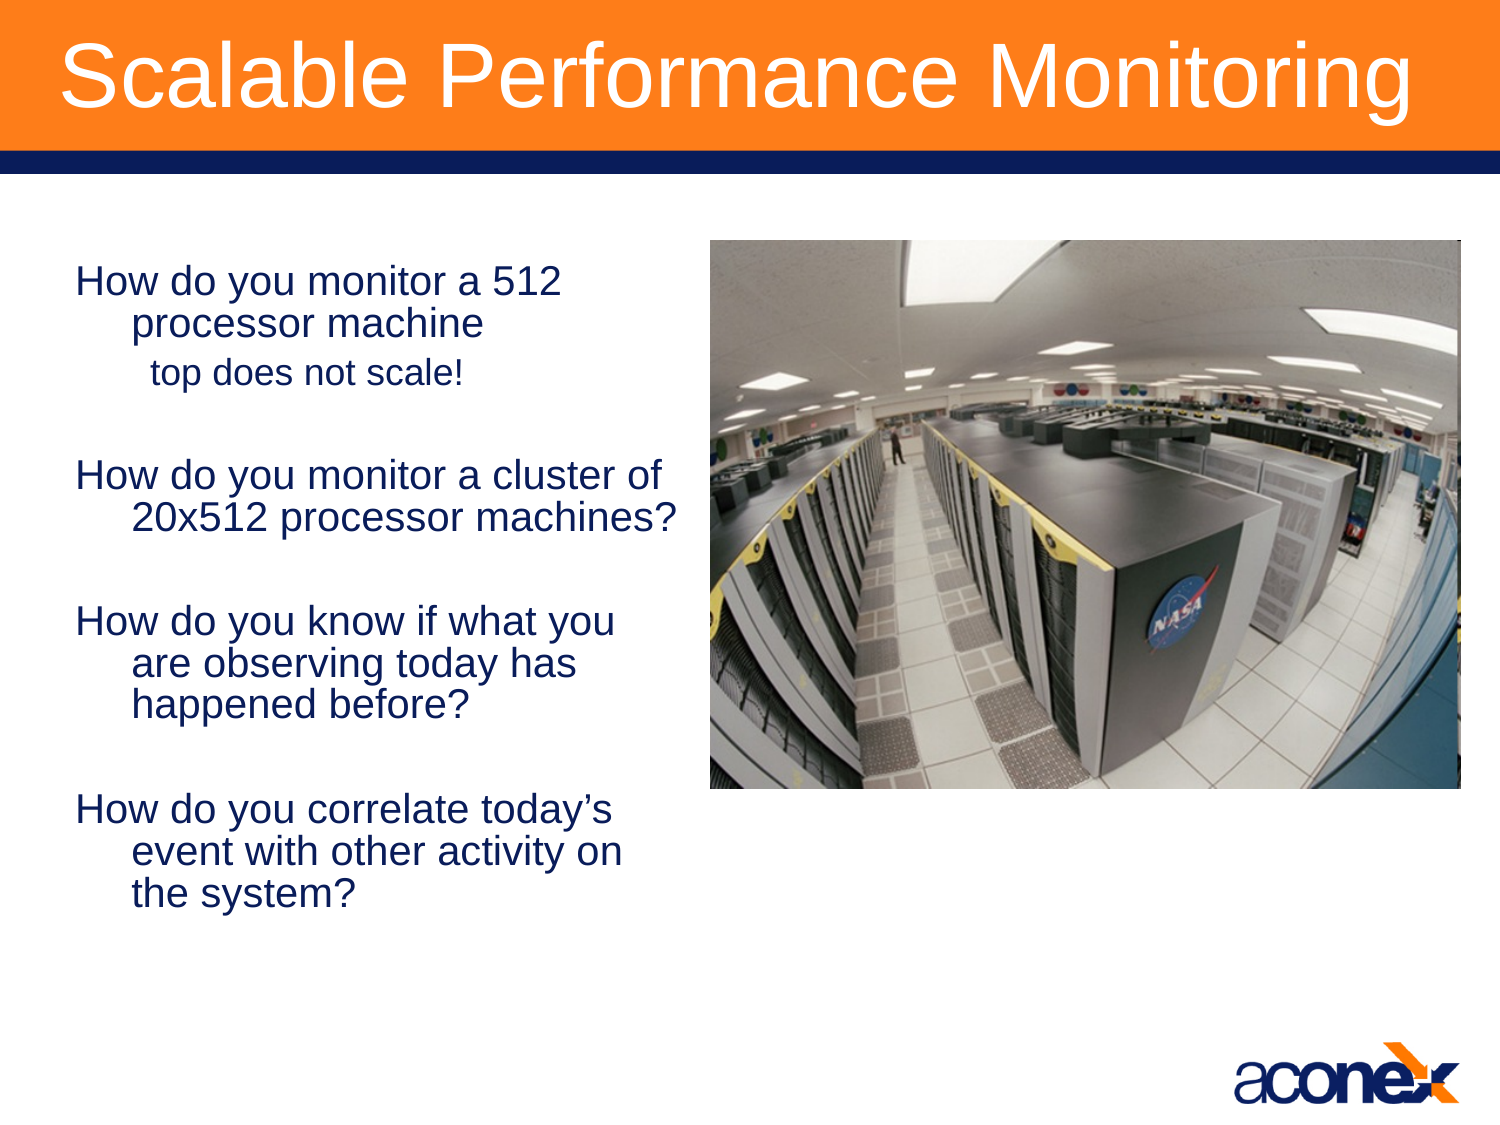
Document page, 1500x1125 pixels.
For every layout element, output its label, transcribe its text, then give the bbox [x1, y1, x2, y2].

picture [1234, 1042, 1460, 1104]
list How do you monitor a 512 processor machine top does not scale! How do you monitor a cluster of 20x512 processor machines? How do you know if what you are observing today has happened before? How do you correlate today’s event with other activity on the system? [75, 262, 680, 1124]
picture [710, 240, 1461, 789]
title Scalable Performance Monitoring [59, 0, 1447, 153]
